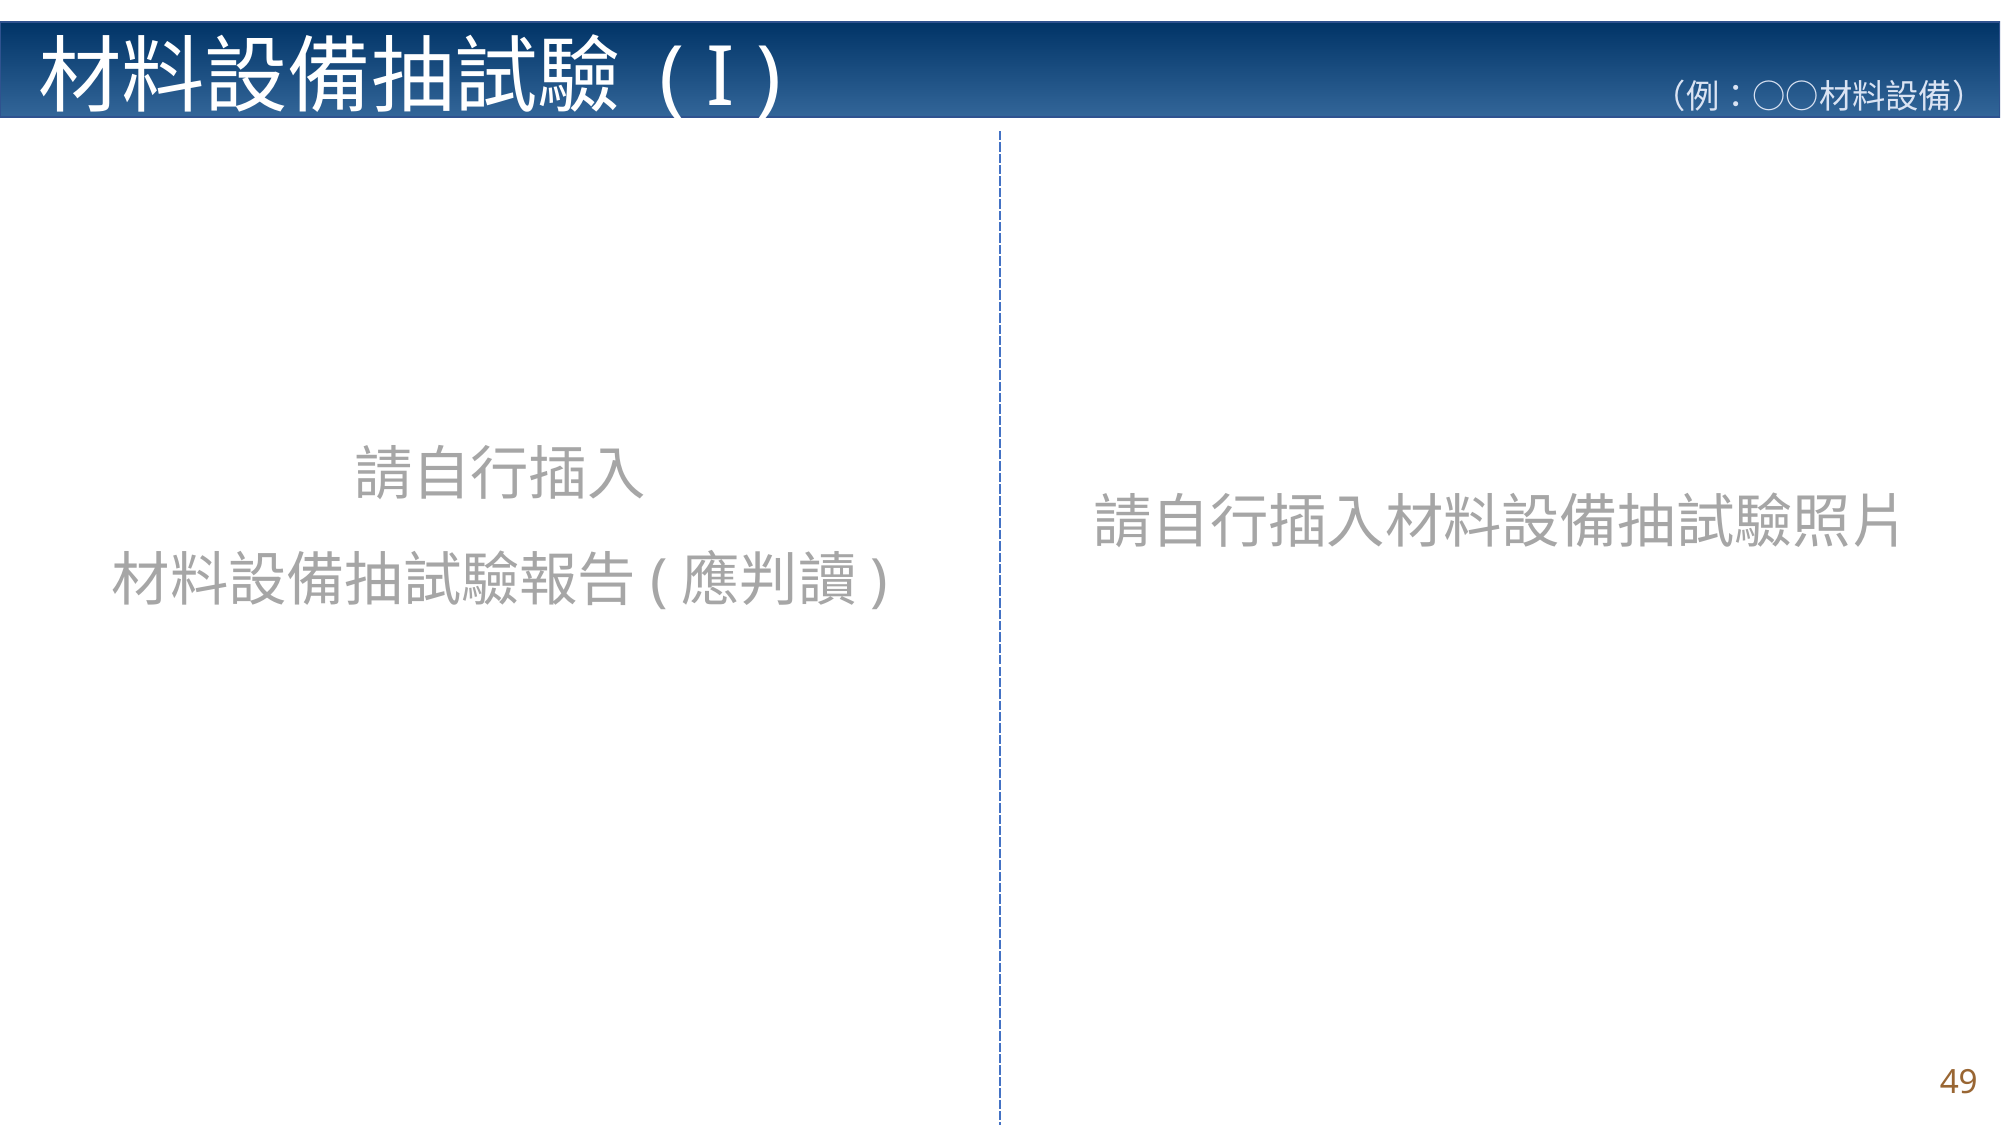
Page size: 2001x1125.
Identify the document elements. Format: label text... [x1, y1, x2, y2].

text_box 請自行插入材料設備抽試驗照片 [1001, 476, 2001, 563]
text_box 請自行插入 材料設備抽試驗報告(應判讀) [0, 428, 1000, 621]
text_box 材料設備抽試驗 ( I ) [23, 14, 1374, 107]
text_box 材料設備抽試驗 ( I ) [248, 78, 271, 93]
text_box （例：○○材料設備） [1214, 67, 2001, 124]
